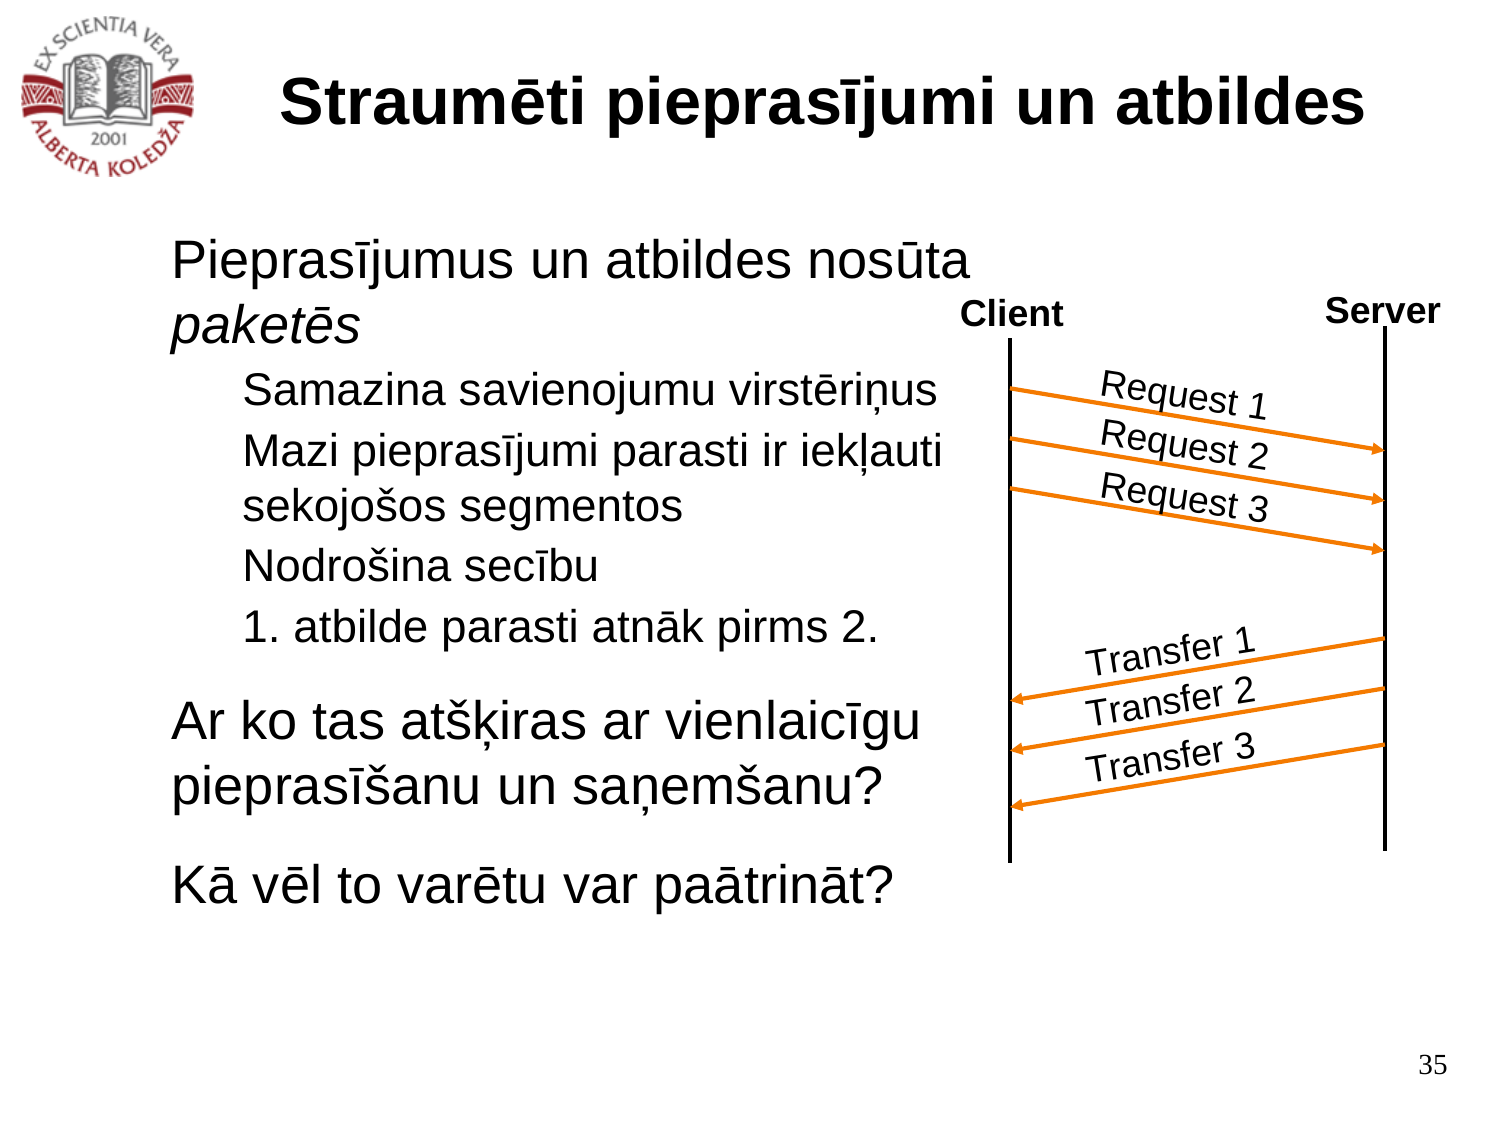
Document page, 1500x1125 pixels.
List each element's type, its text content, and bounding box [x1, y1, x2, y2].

text_box Client [944, 281, 1079, 342]
text_box Request 1 [1081, 348, 1289, 427]
text_box Server [1309, 278, 1457, 339]
text_box Request 2 [1081, 398, 1289, 480]
title Straumēti pieprasījumi un atbildes [193, 44, 1431, 150]
text_box Request 3 [1081, 451, 1289, 541]
text_box <skaitlis> [1312, 1037, 1463, 1101]
text_box Transfer 3 [1066, 710, 1275, 801]
picture [21, 16, 194, 177]
text_box Transfer 2 [1066, 654, 1275, 740]
text_box Transfer 1 [1066, 604, 1275, 684]
list Pieprasījumus un atbildes nosūta paketēs Samazina savienojumu virstēriņus Mazi pieprasījumi parasti ir iekļauti sekojošos segmentos Nodrošina secību 1. atbilde parasti atnāk pirms 2. Ar ko tas atšķiras ar vienlaicīgu pieprasīšanu un saņemšanu? Kā vēl to varētu var paātrināt? [85, 216, 1034, 1035]
